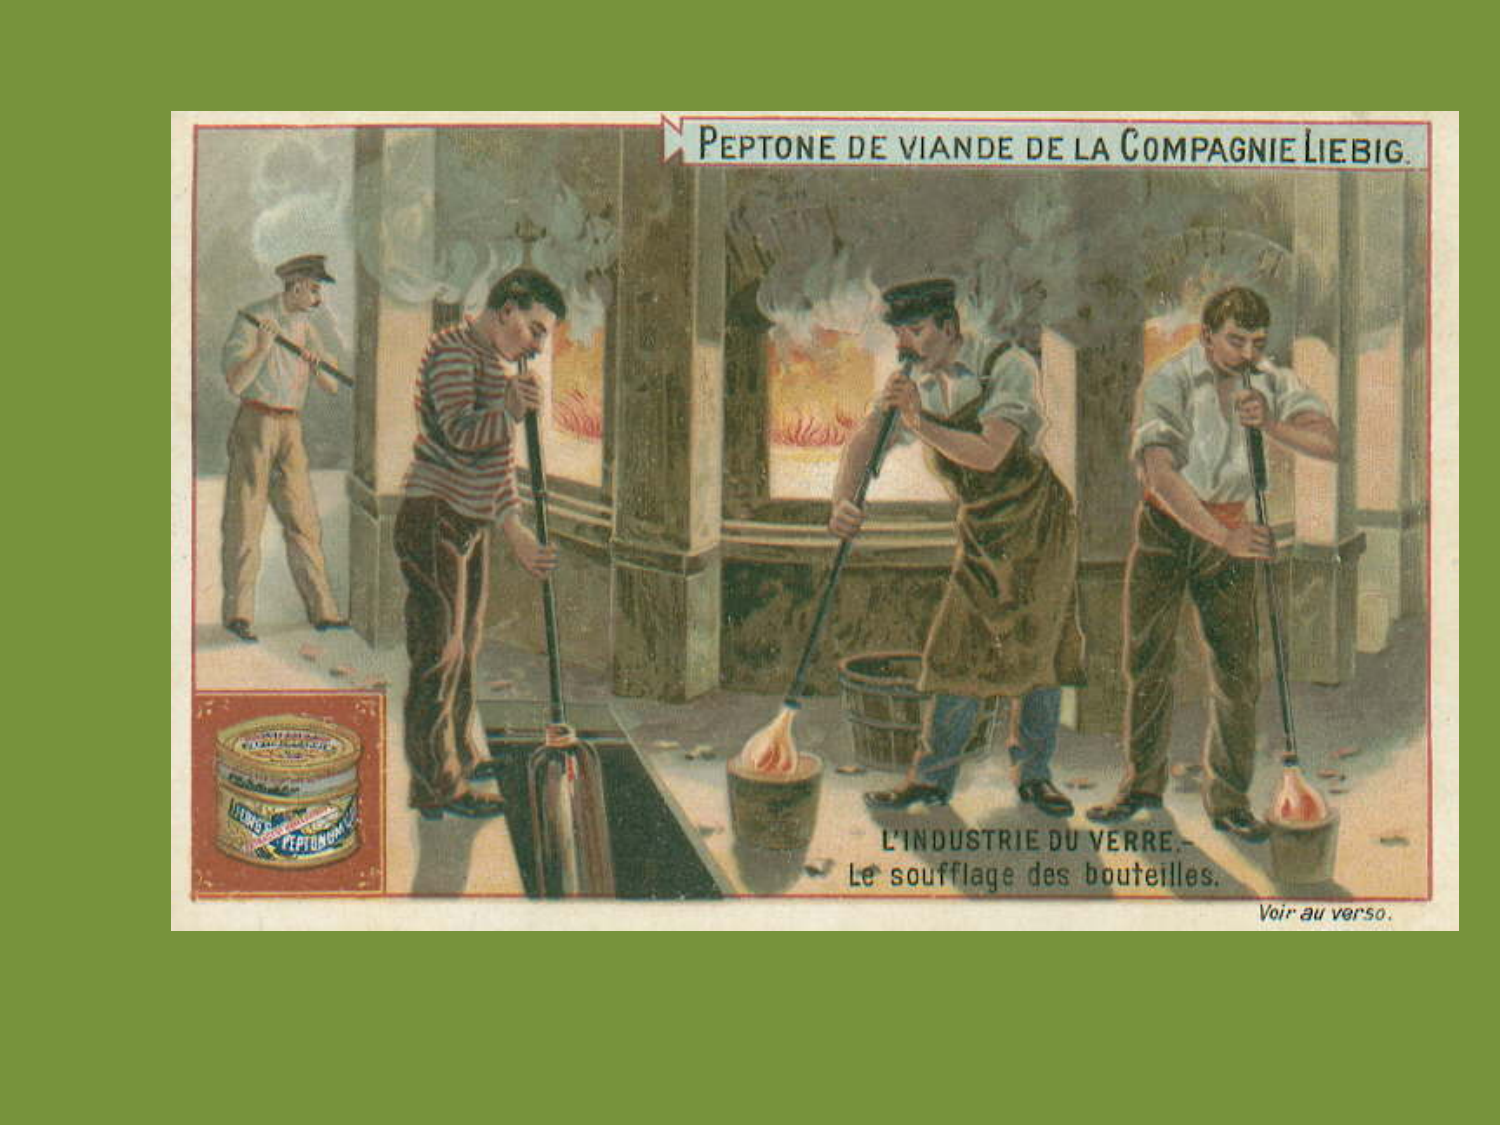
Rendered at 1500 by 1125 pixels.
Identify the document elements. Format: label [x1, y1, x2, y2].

picture [171, 111, 1459, 931]
